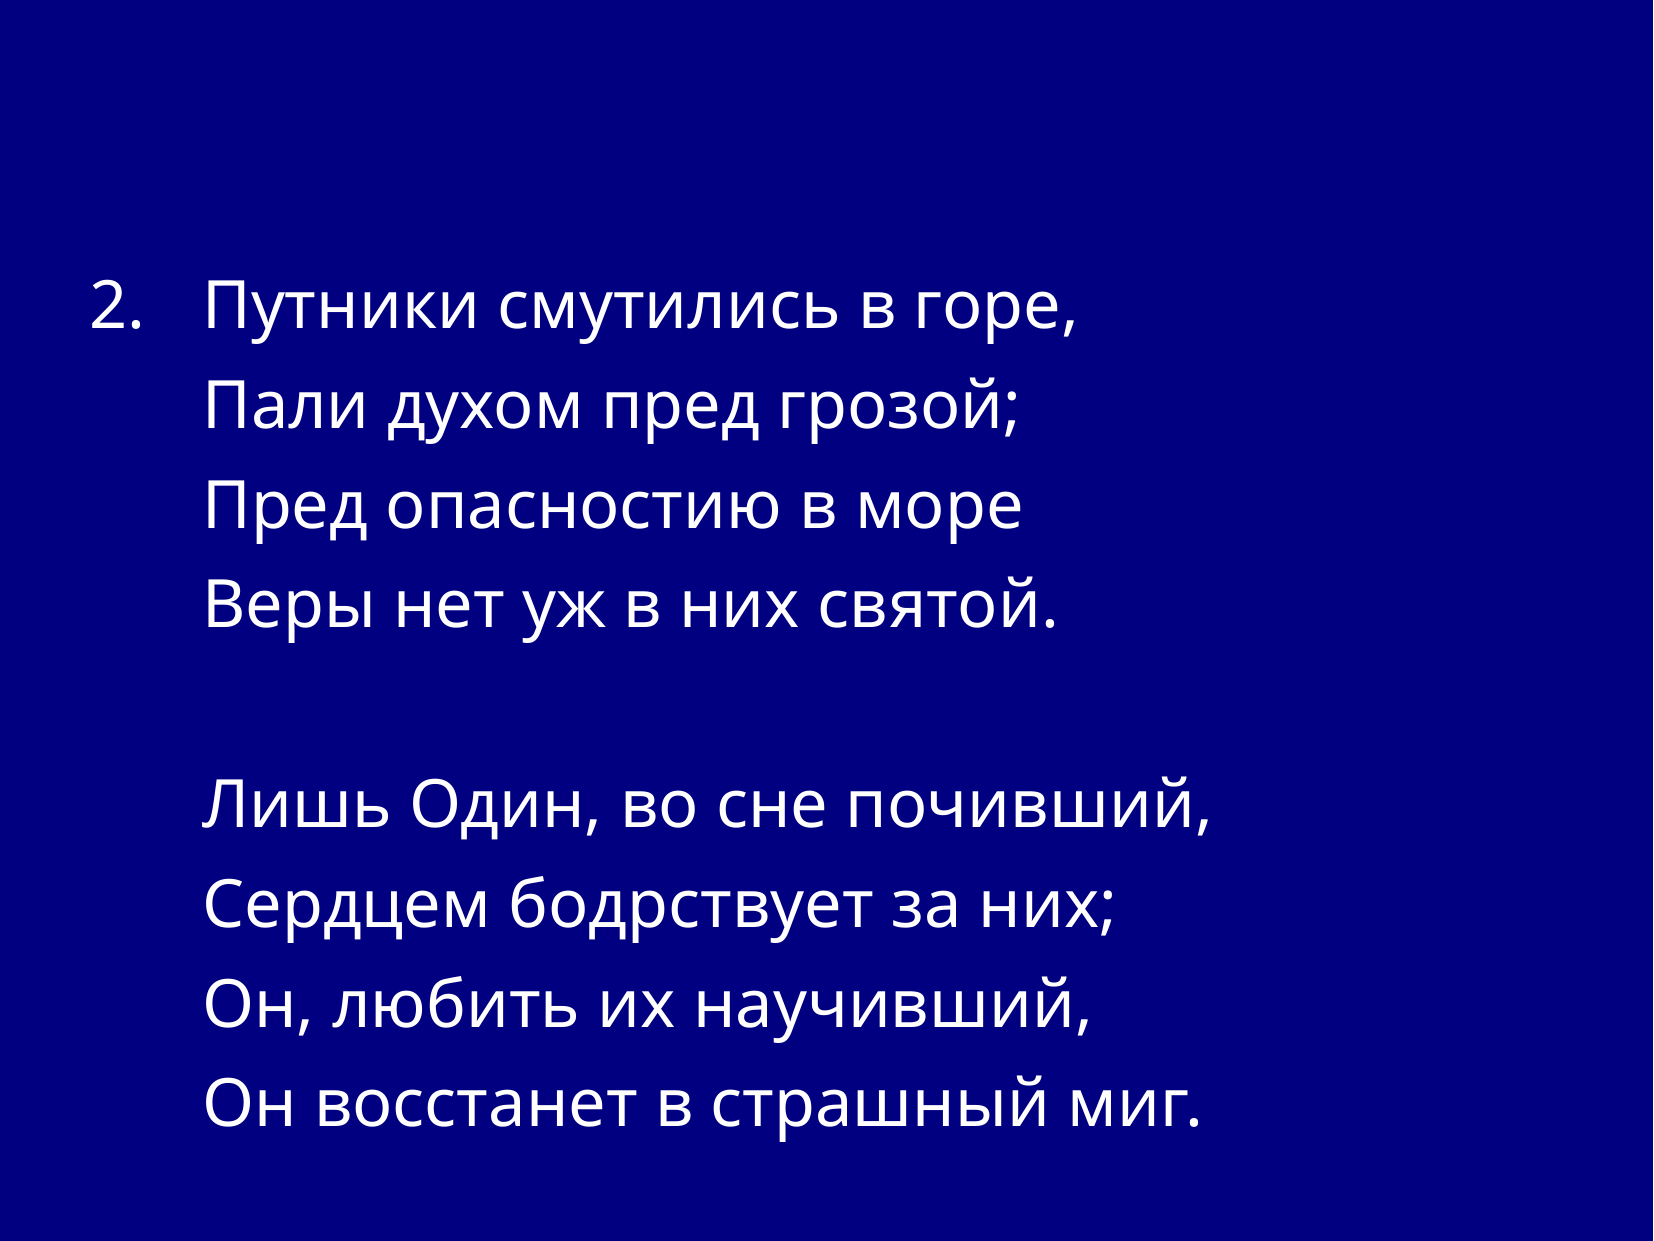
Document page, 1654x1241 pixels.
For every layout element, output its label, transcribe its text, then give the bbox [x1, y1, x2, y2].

text_box 2. Путники смутились в горе, Пали духом пред грозой; Пред опасностию в море Веры нет уж в них святой. Лишь Один, во сне почивший, Сердцем бодрствует за них; Он, любить их научивший, Он восстанет в страшный миг. [75, 150, 1576, 1163]
